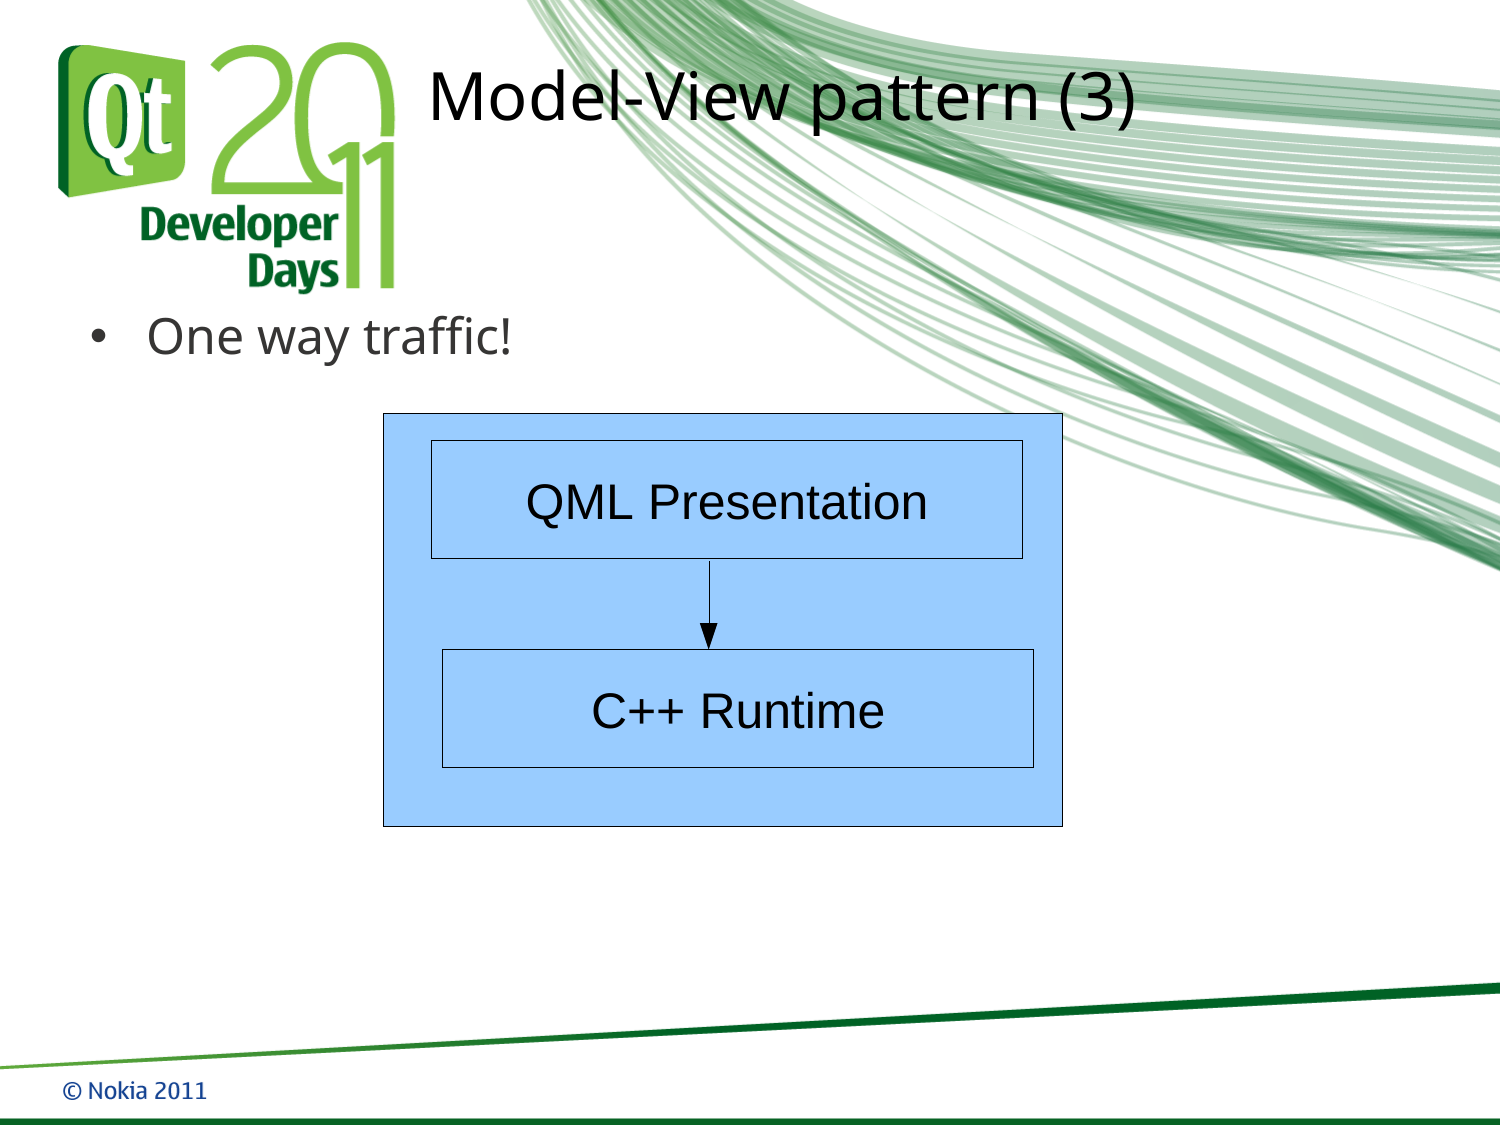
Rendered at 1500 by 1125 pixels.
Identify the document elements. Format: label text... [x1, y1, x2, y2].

text_box QML Presentation [431, 440, 1023, 559]
text_box [383, 413, 1063, 827]
picture [0, 0, 1500, 1125]
text_box C++ Runtime [442, 649, 1034, 768]
title Model-View pattern (3) [262, 0, 1300, 189]
list One way traffic! [75, 212, 1426, 955]
